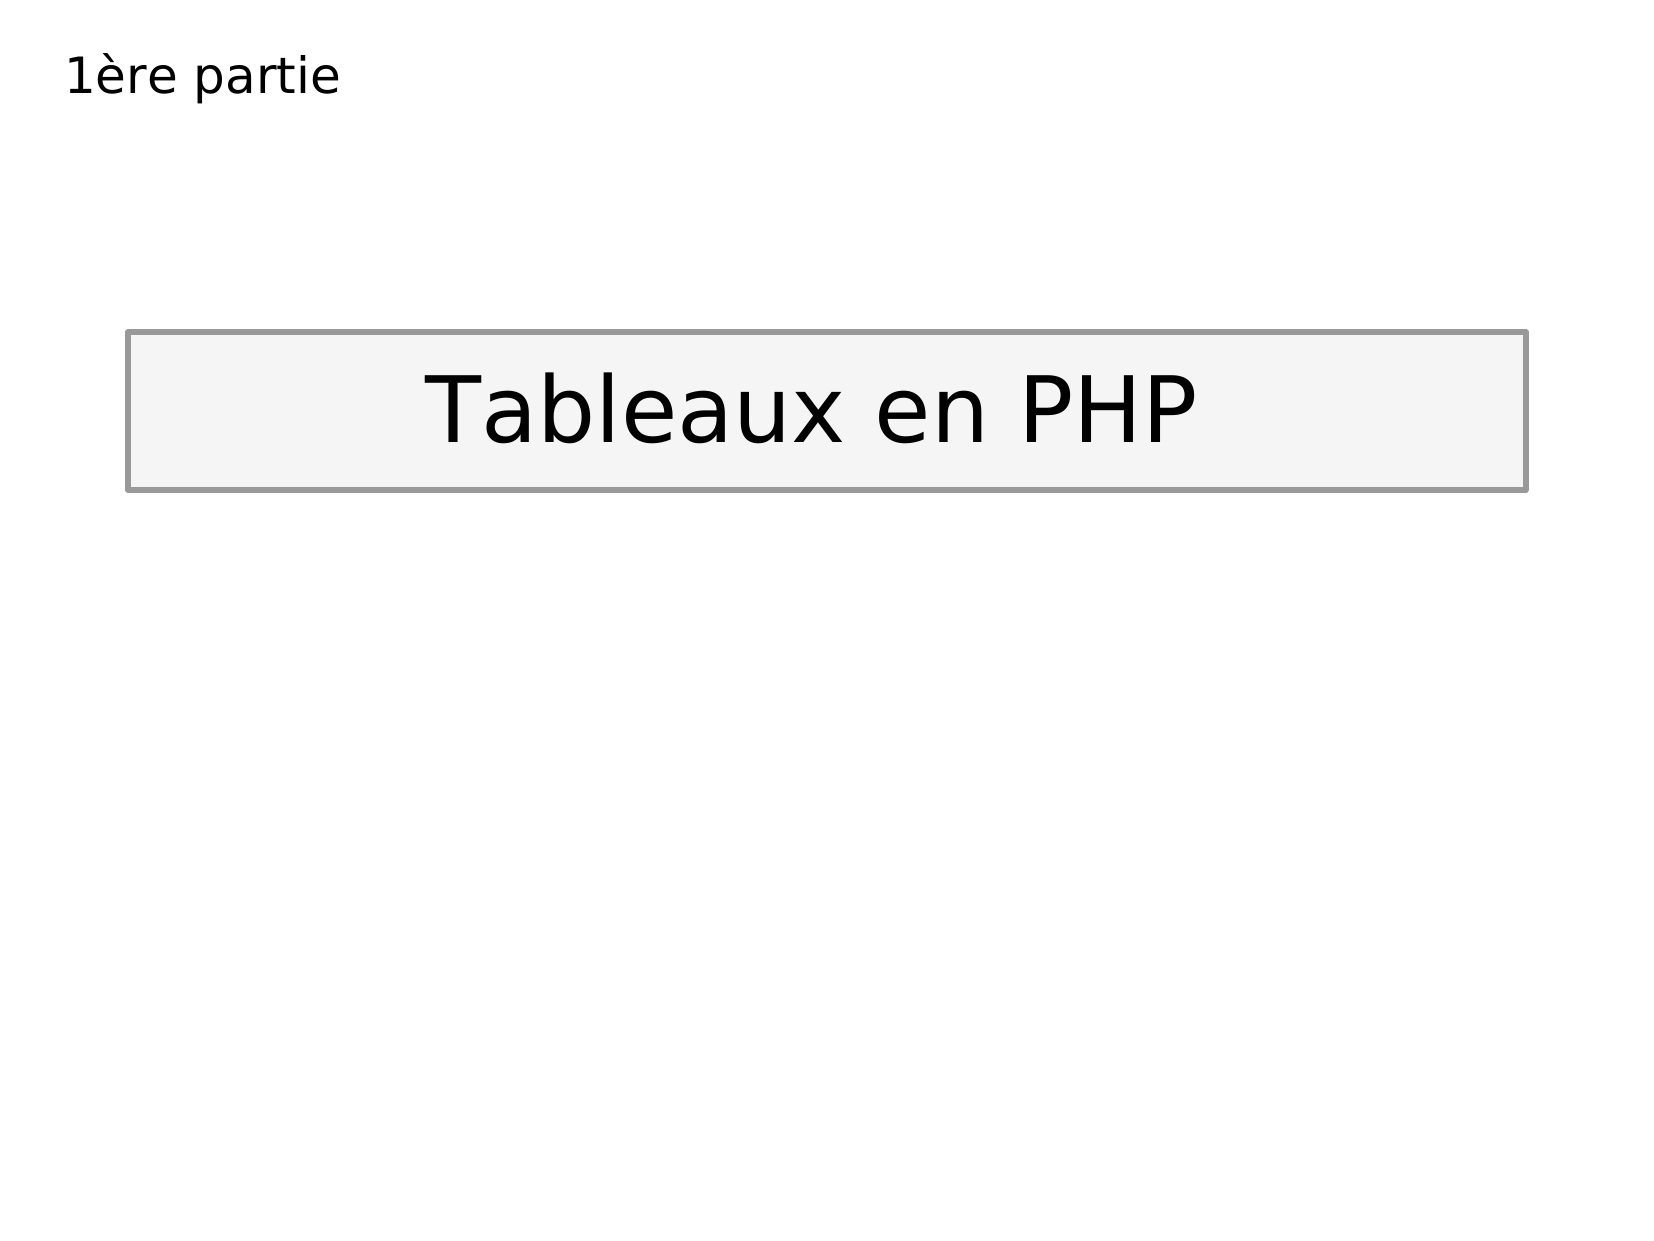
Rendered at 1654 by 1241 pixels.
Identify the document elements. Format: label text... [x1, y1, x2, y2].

title Tableaux en PHP [136, 347, 1518, 473]
text_box [127, 331, 1526, 490]
text_box 1ère partie [43, 47, 349, 106]
